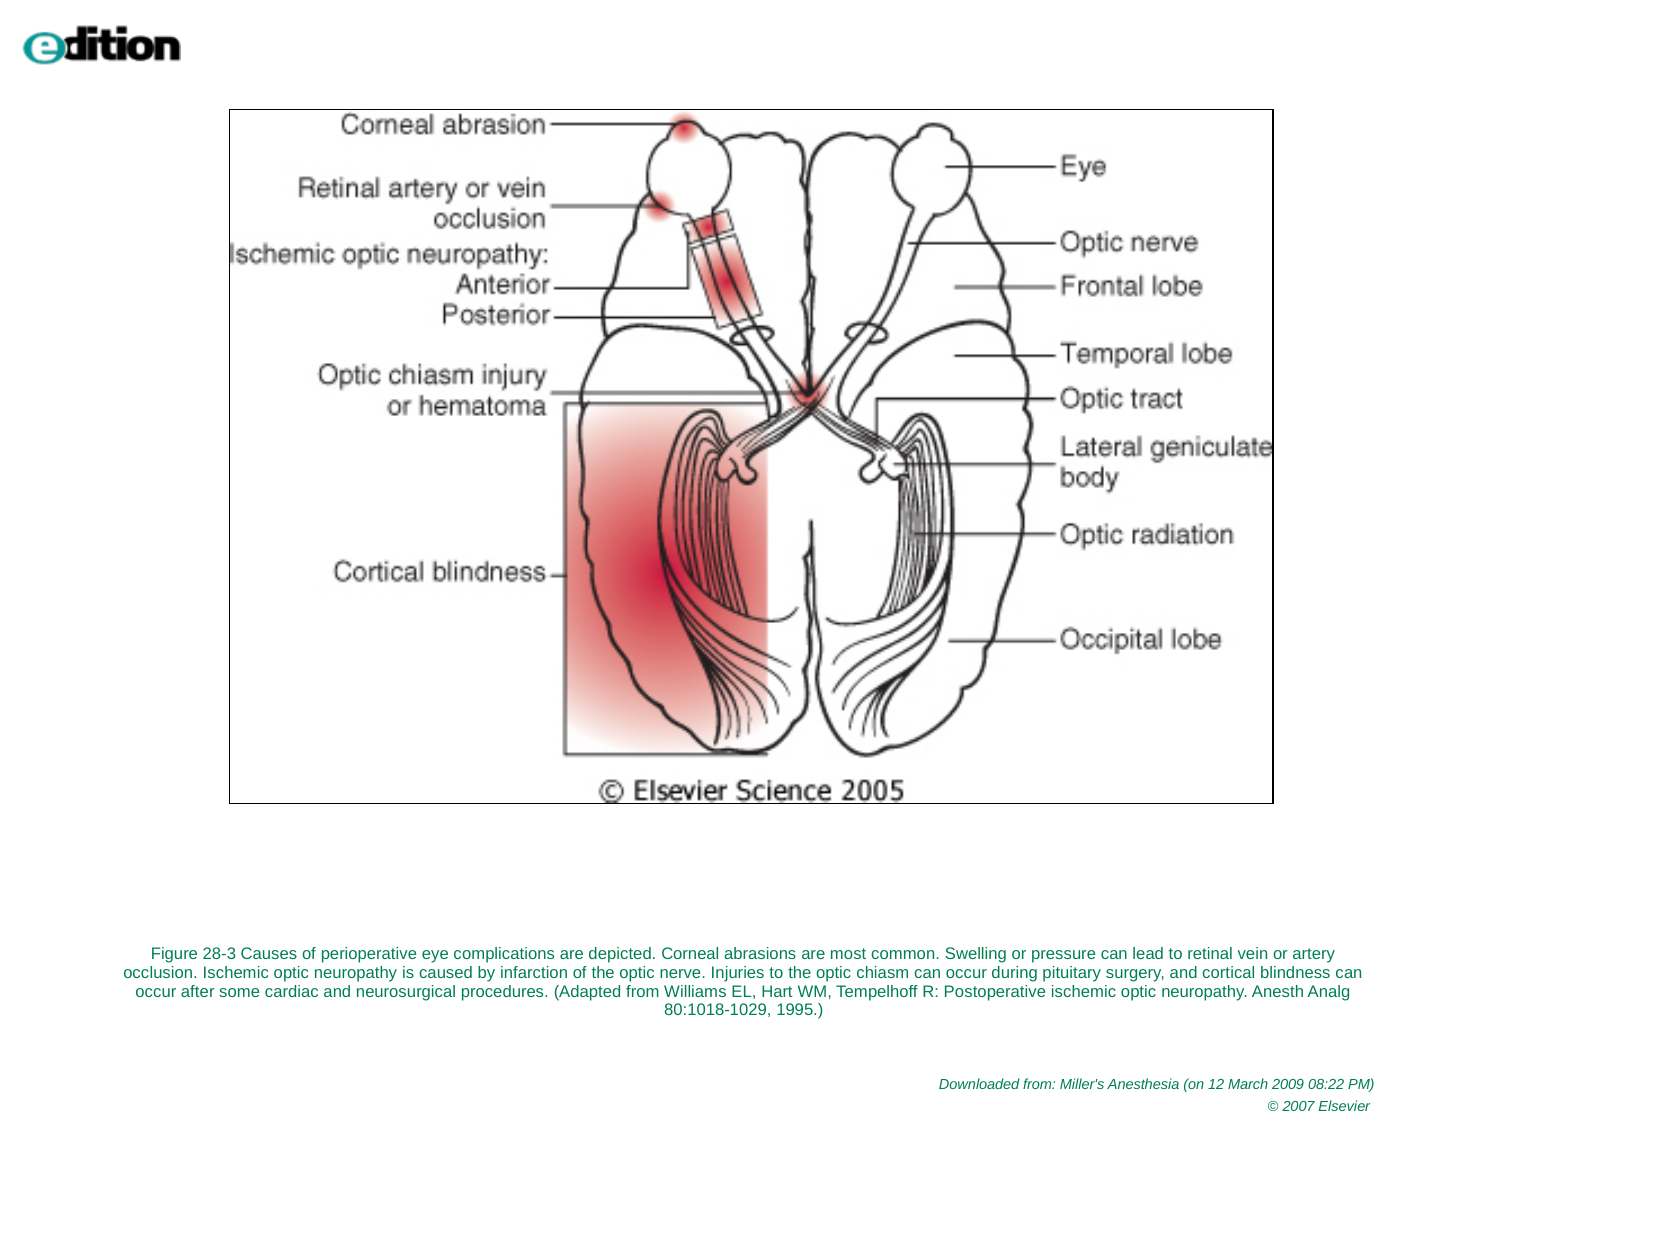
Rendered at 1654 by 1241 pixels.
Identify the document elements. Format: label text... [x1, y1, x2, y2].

text_box © 2007 Elsevier [656, 1090, 1389, 1122]
text_box Figure 28-3 Causes of perioperative eye complications are depicted. Corneal abrasions are most common. Swelling or pressure can lead to retinal vein or artery occlusion. Ischemic optic neuropathy is caused by infarction of the optic nerve. Injuries to the optic chiasm can occur during pituitary surgery, and cortical blindness can occur after some cardiac and neurosurgical procedures. (Adapted from Williams EL, Hart WM, Tempelhoff R: Postoperative ischemic optic neuropathy. Anesth Analg 80:1018-1029, 1995.) [100, 936, 1388, 1028]
picture [230, 110, 1273, 803]
picture [17, 18, 181, 71]
text_box Downloaded from: Miller's Anesthesia (on 12 March 2009 08:22 PM) [657, 1069, 1390, 1101]
